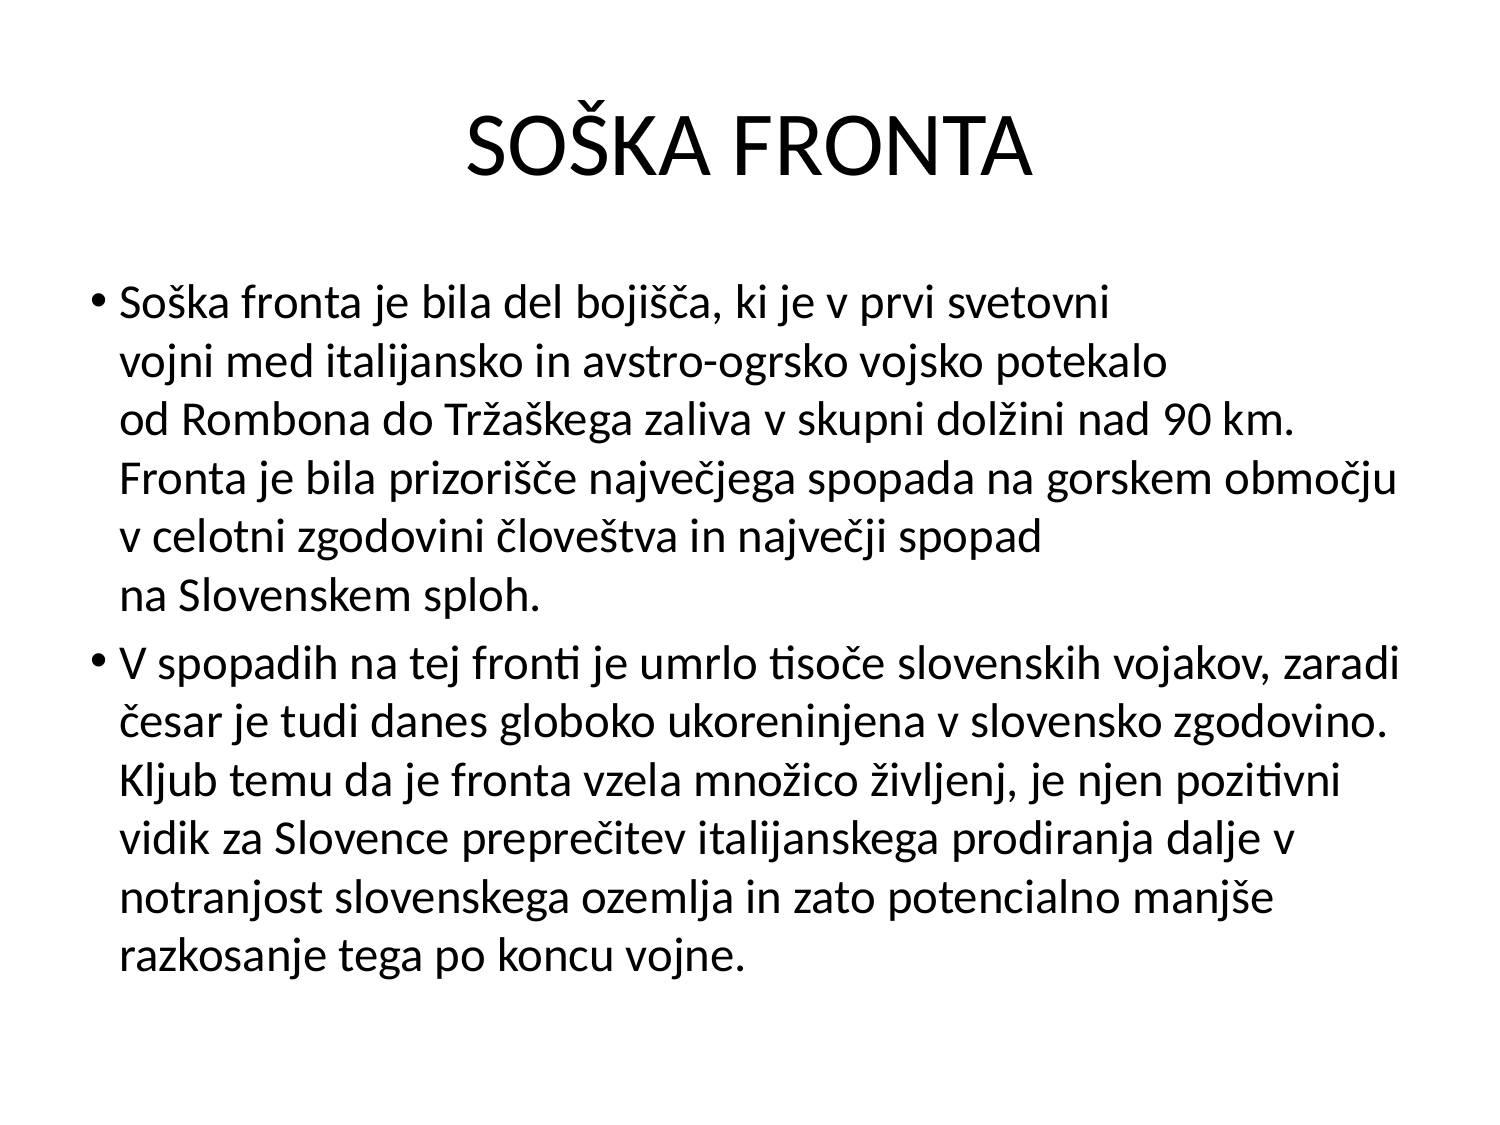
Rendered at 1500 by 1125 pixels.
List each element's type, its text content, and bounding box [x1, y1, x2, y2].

title SOŠKA FRONTA [75, 45, 1425, 233]
list Soška fronta je bila del bojišča, ki je v prvi svetovni vojni med italijansko in avstro-ogrsko vojsko potekalo od Rombona do Tržaškega zaliva v skupni dolžini nad 90 km. Fronta je bila prizorišče največjega spopada na gorskem območju v celotni zgodovini človeštva in največji spopad na Slovenskem sploh. V spopadih na tej fronti je umrlo tisoče slovenskih vojakov, zaradi česar je tudi danes globoko ukoreninjena v slovensko zgodovino. Kljub temu da je fronta vzela množico življenj, je njen pozitivni vidik za Slovence preprečitev italijanskega prodiranja dalje v notranjost slovenskega ozemlja in zato potencialno manjše razkosanje tega po koncu vojne. [75, 262, 1425, 1005]
